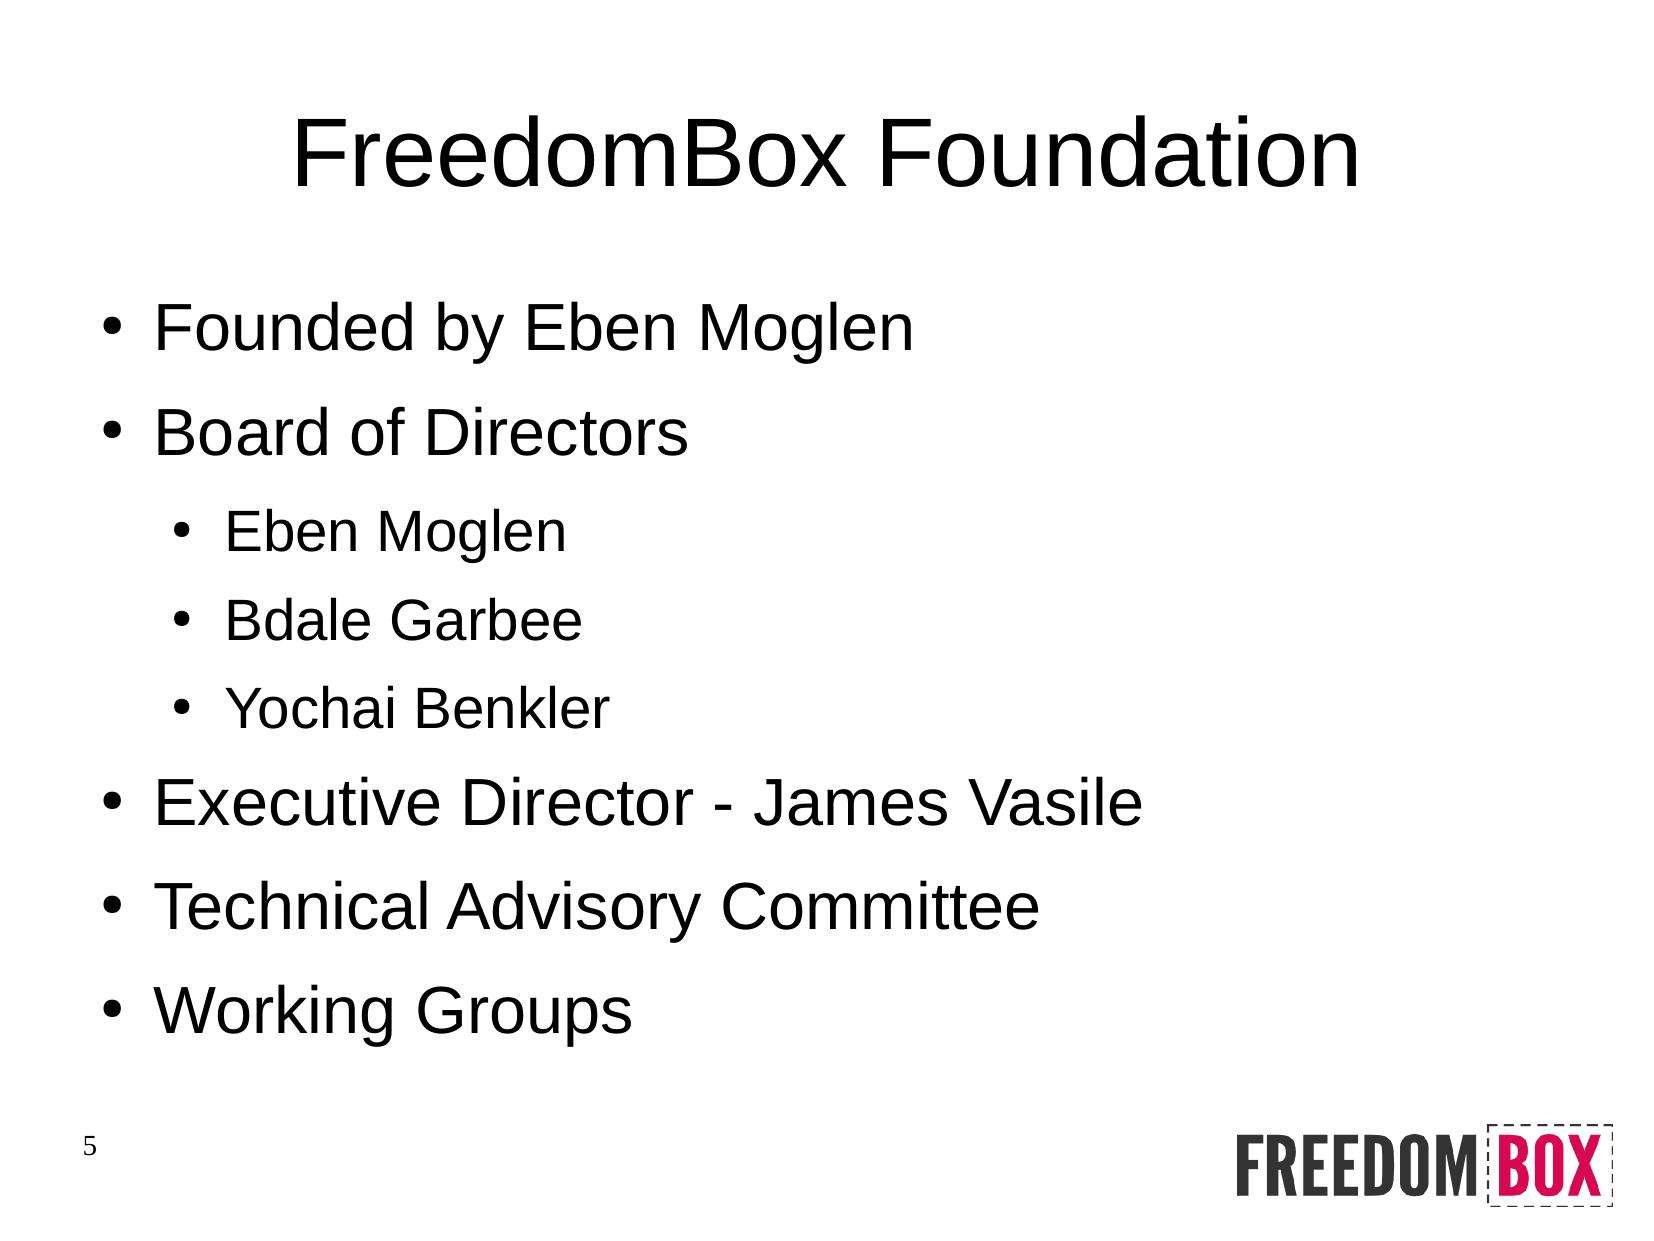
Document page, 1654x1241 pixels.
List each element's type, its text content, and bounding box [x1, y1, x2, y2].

picture [1237, 1124, 1613, 1207]
title FreedomBox Foundation [82, 49, 1571, 257]
list Founded by Eben Moglen Board of Directors Eben Moglen Bdale Garbee Yochai Benkler Executive Director - James Vasile Technical Advisory Committee Working Groups [82, 290, 1571, 1109]
